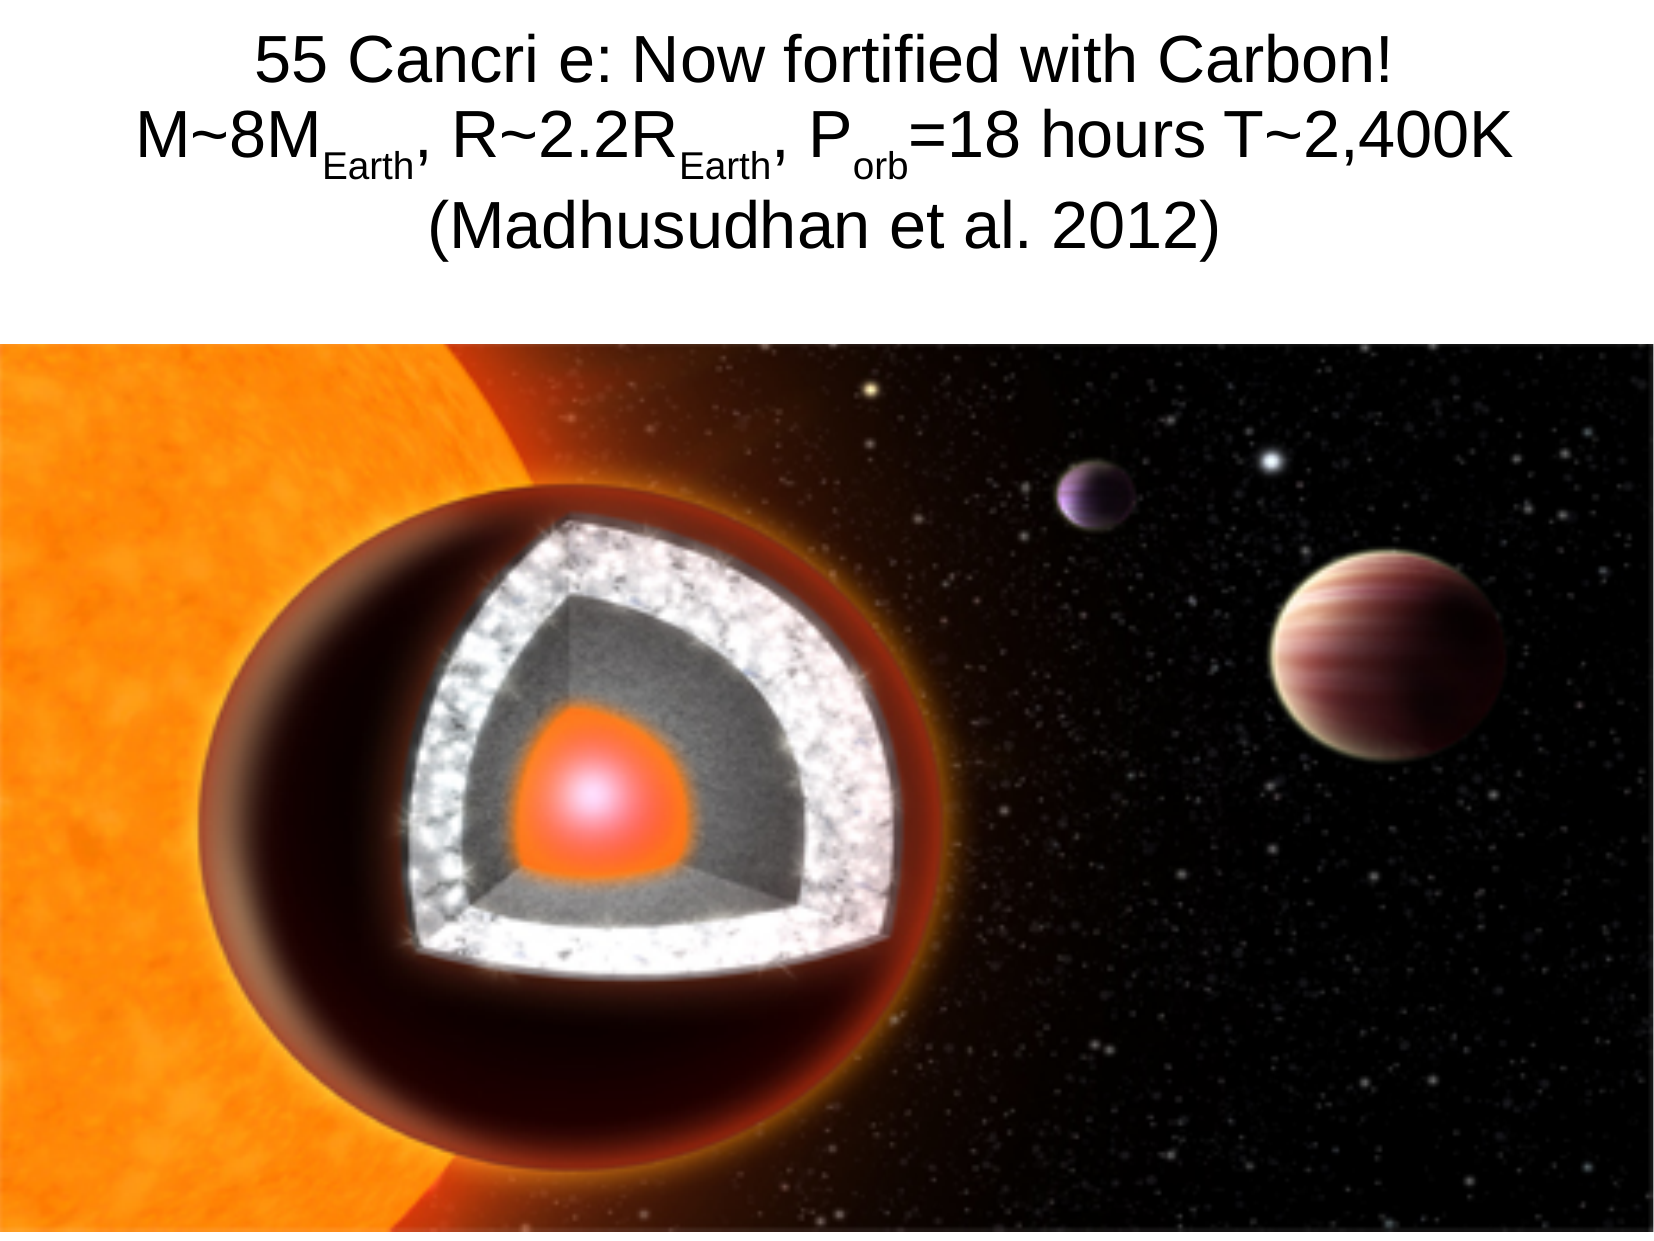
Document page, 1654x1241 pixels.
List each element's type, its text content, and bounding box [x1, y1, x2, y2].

text_box 55 Cancri e: Now fortified with Carbon! M~8MEarth, R~2.2REarth, Porb=18 hours T~2,400K (Madhusudhan et al. 2012) [30, 15, 1621, 271]
picture [0, 344, 1654, 1232]
